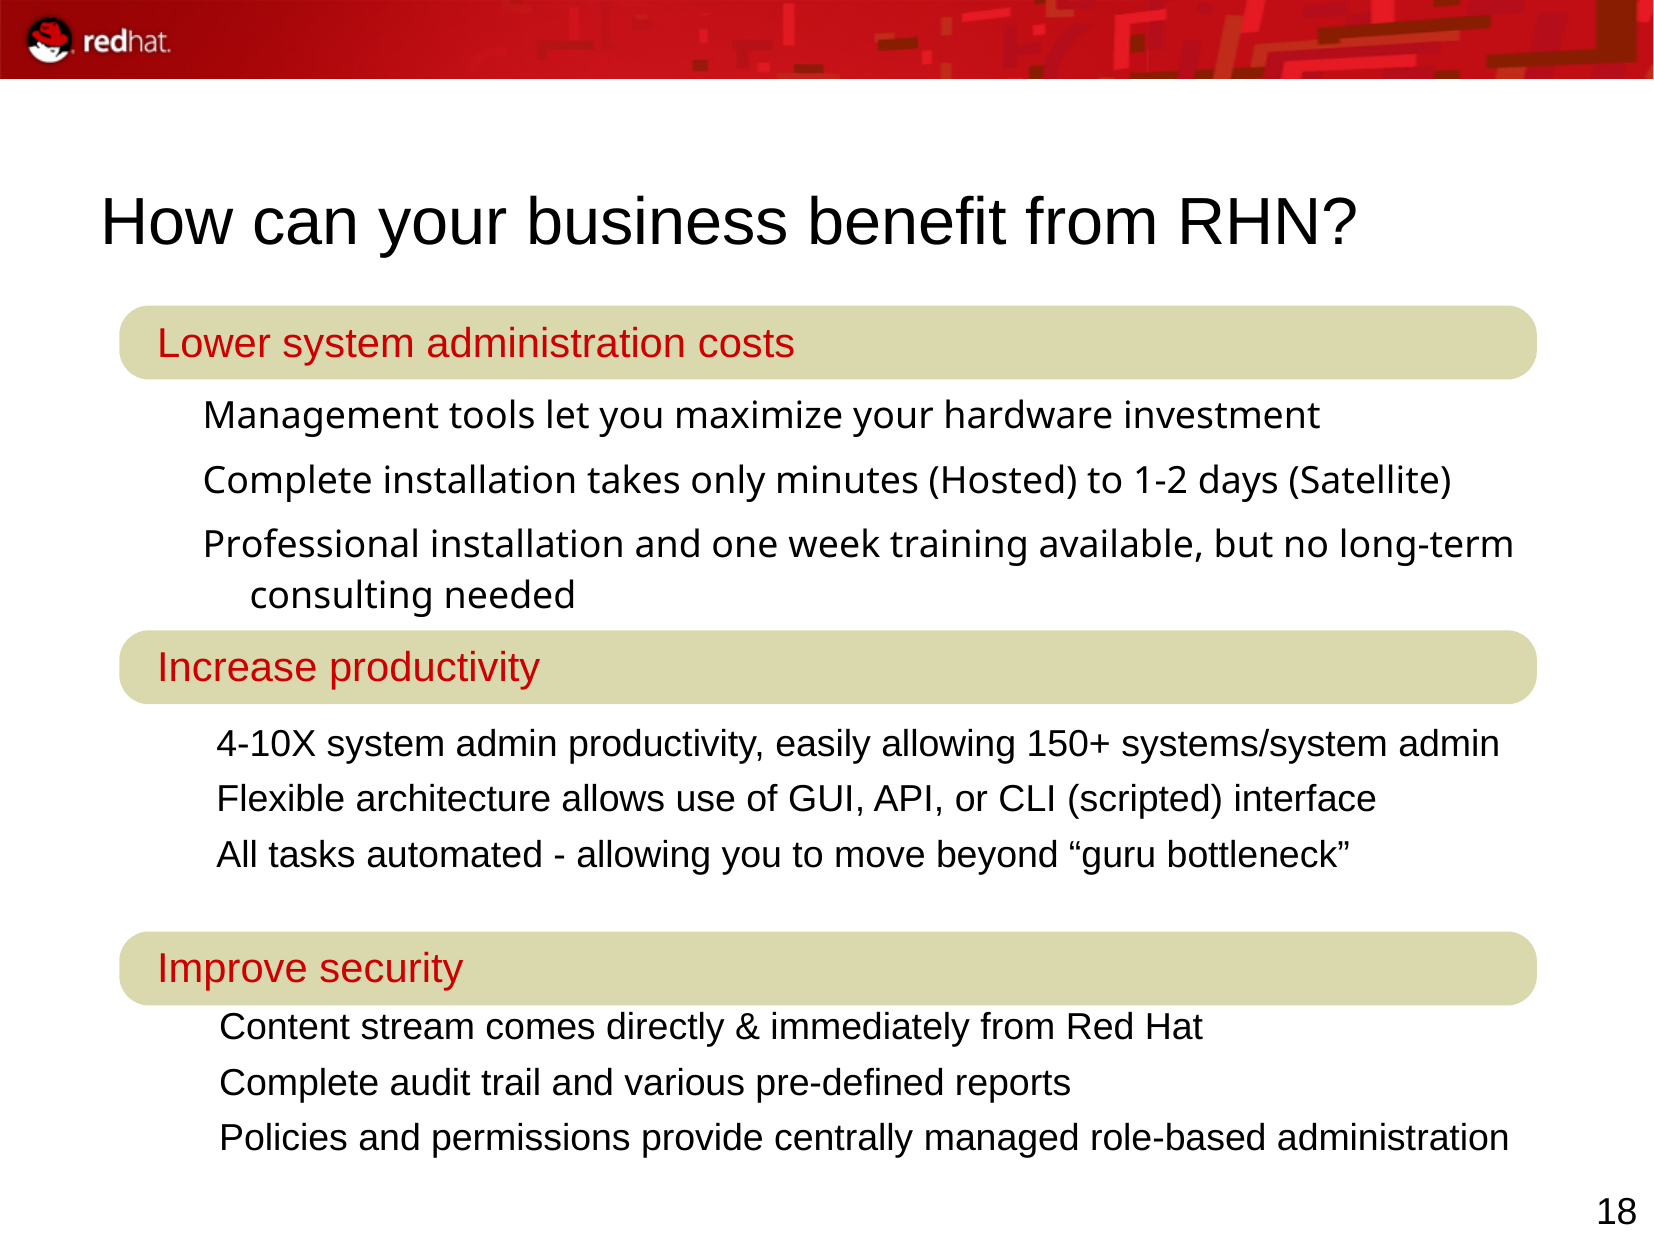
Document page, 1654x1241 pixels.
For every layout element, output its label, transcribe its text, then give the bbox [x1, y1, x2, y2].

title How can your business benefit from RHN? [100, 171, 1506, 271]
text_box Lower system administration costs [119, 305, 1537, 380]
text_box Increase productivity [119, 630, 1537, 705]
list Management tools let you maximize your hardware investment Complete installation takes only minutes (Hosted) to 1-2 days (Satellite) Professional installation and one week training available, but no long-term consulting needed [127, 388, 1534, 621]
text_box Improve security [119, 931, 1537, 998]
text_box Content stream comes directly & immediately from Red Hat Complete audit trail and various pre-defined reports Policies and permissions provide centrally managed role-based administration [129, 998, 1572, 1208]
picture [0, 0, 1654, 79]
text_box 4-10X system admin productivity, easily allowing 150+ systems/system admin Flexible architecture allows use of GUI, API, or CLI (scripted) interface All tasks automated - allowing you to move beyond “guru bottleneck” [126, 714, 1566, 925]
